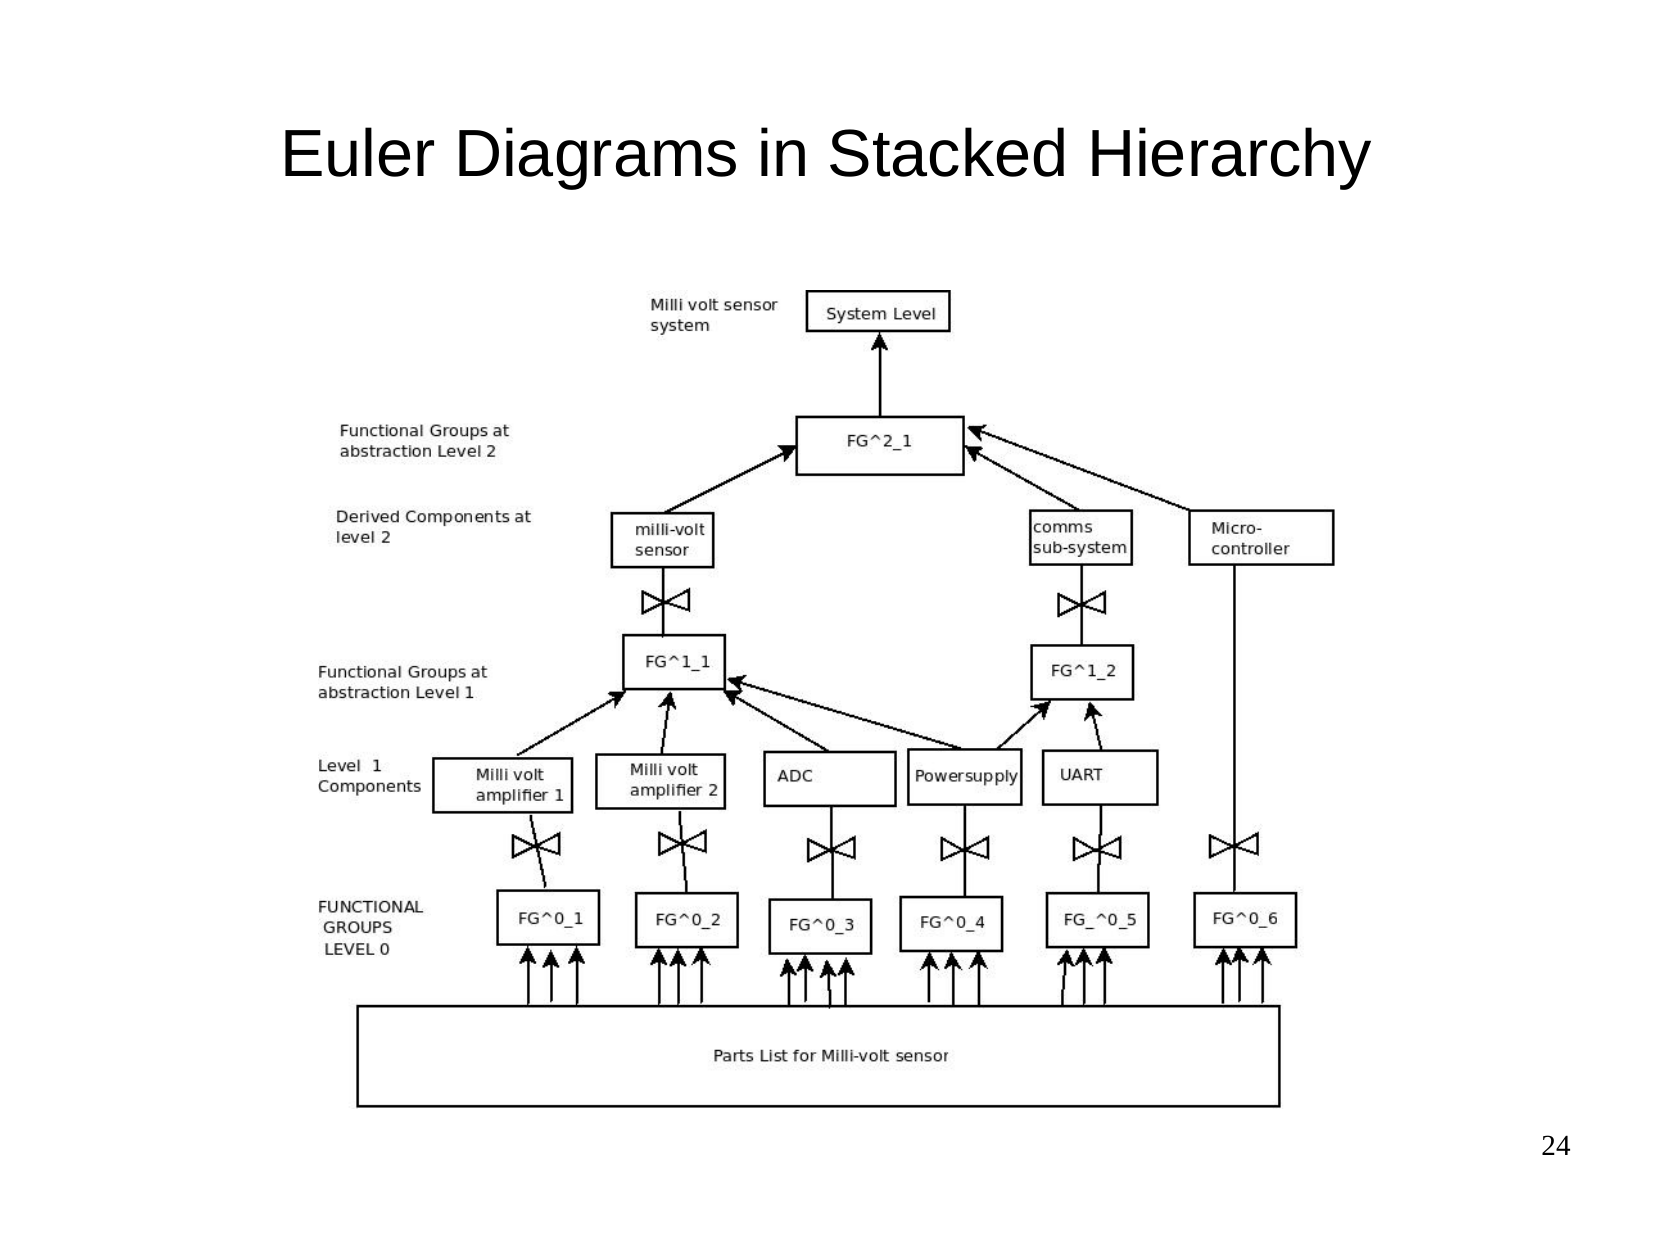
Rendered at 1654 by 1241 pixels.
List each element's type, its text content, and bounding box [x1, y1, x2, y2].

title Euler Diagrams in Stacked Hierarchy [82, 49, 1571, 257]
picture [318, 290, 1336, 1109]
